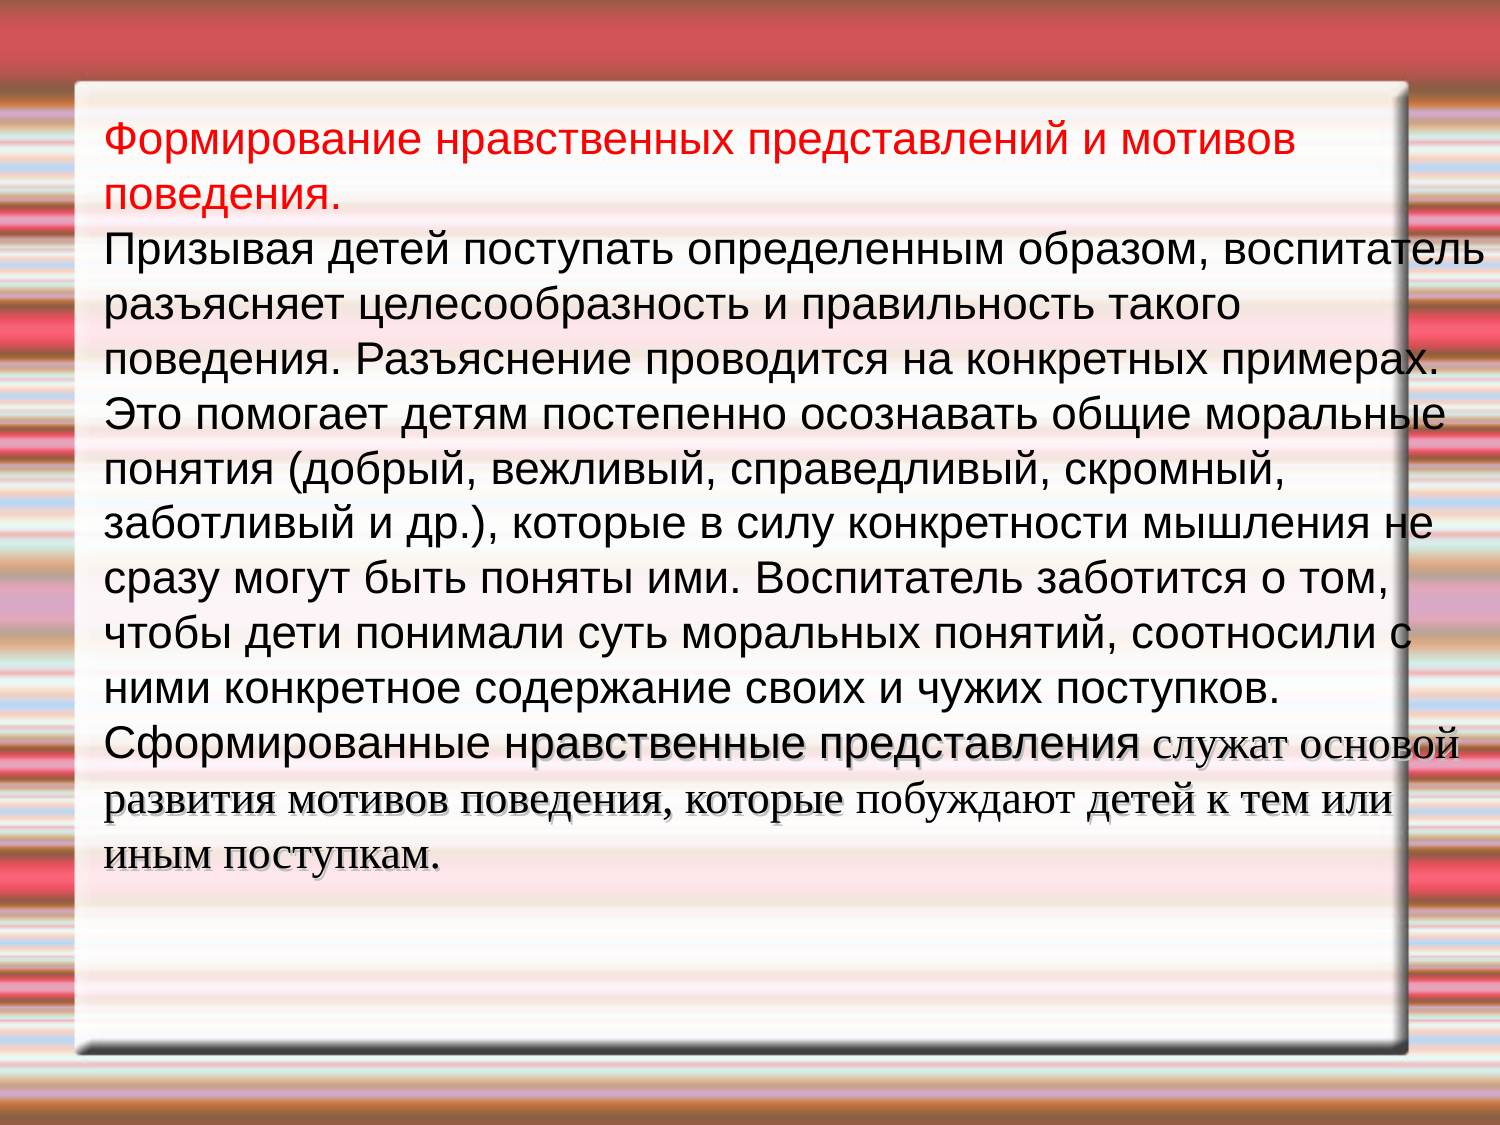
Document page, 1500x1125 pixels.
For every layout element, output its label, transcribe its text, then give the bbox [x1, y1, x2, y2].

text_box Формирование нравственных представлений и мотивов поведения. Призывая детей поступать определенным образом, воспитатель разъясняет целесообразность и правильность такого поведения. Разъяснение проводится на конкретных примерах. Это помогает детям постепенно осознавать общие моральные понятия (добрый, вежливый, справедливый, скромный, заботливый и др.), которые в силу конкретности мышления не сразу могут быть поняты ими. Воспитатель заботится о том, чтобы дети понимали суть моральных понятий, соотносили с ними конкретное содержание своих и чужих поступков. Сформированные нравственные представления служат основой развития мотивов поведения, которые побуждают детей к тем или иным поступкам. [88, 100, 1500, 916]
